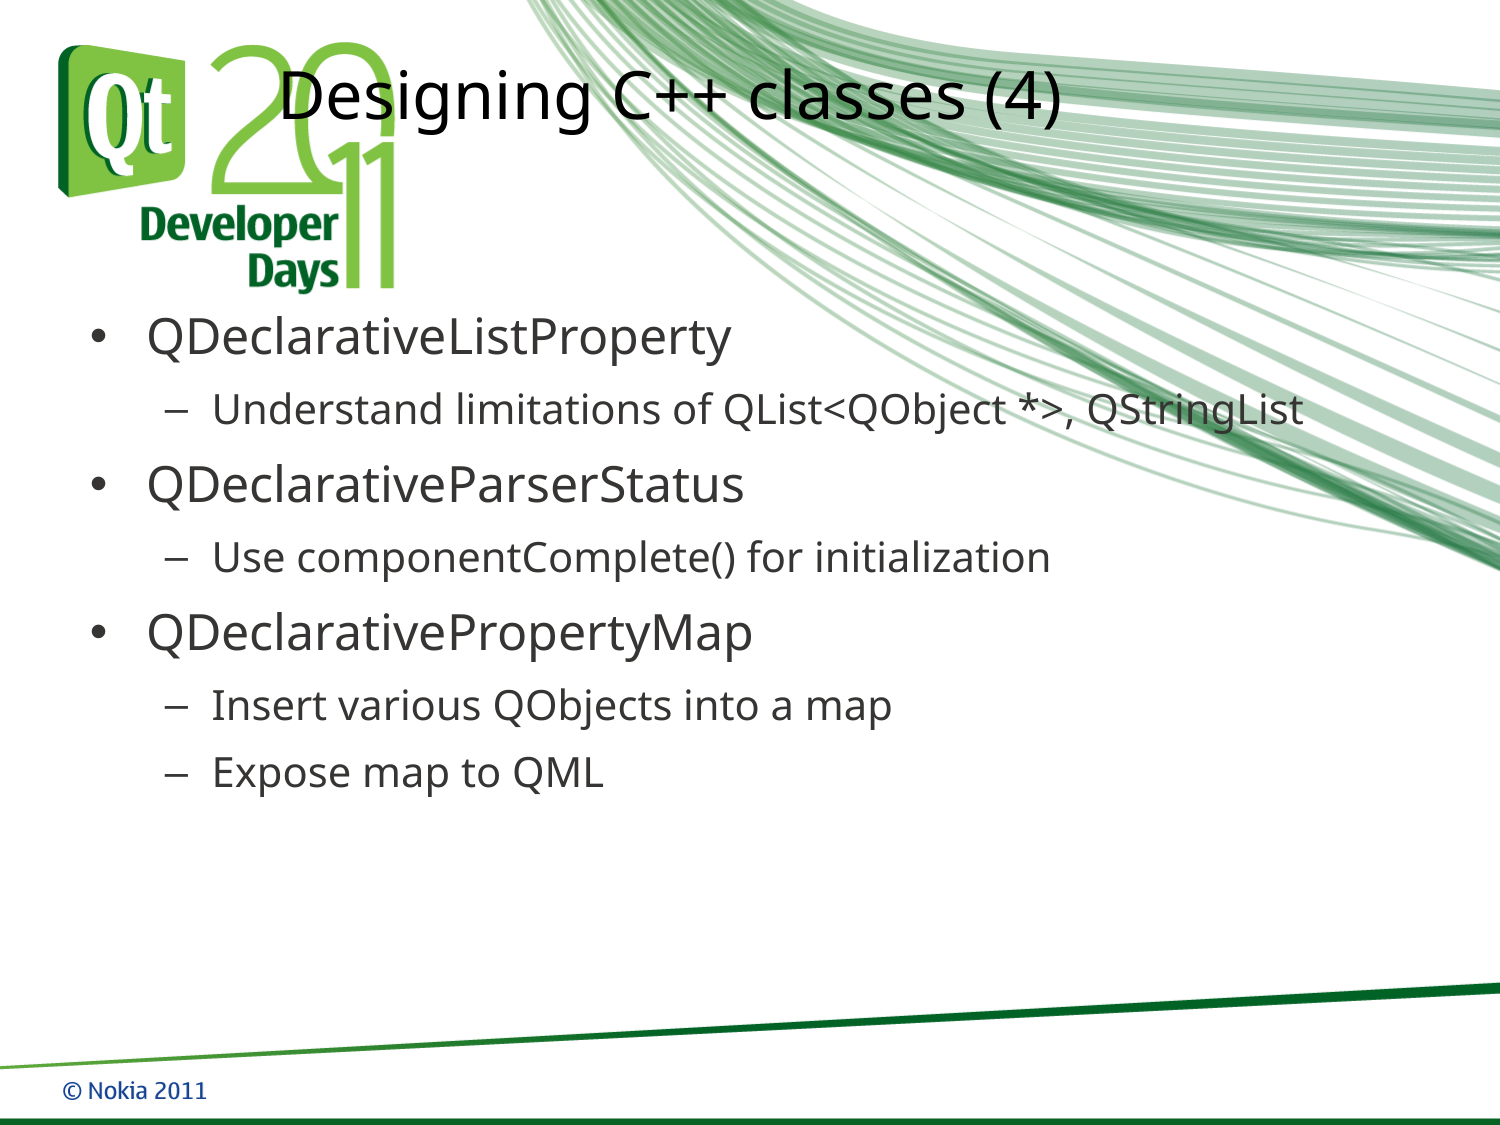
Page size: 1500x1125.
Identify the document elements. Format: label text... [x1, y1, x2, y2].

list QDeclarativeListProperty Understand limitations of QList<QObject *>, QStringList QDeclarativeParserStatus Use componentComplete() for initialization QDeclarativePropertyMap Insert various QObjects into a map Expose map to QML [75, 212, 1426, 955]
picture [0, 0, 1500, 1125]
title Designing C++ classes (4) [262, 0, 1300, 188]
